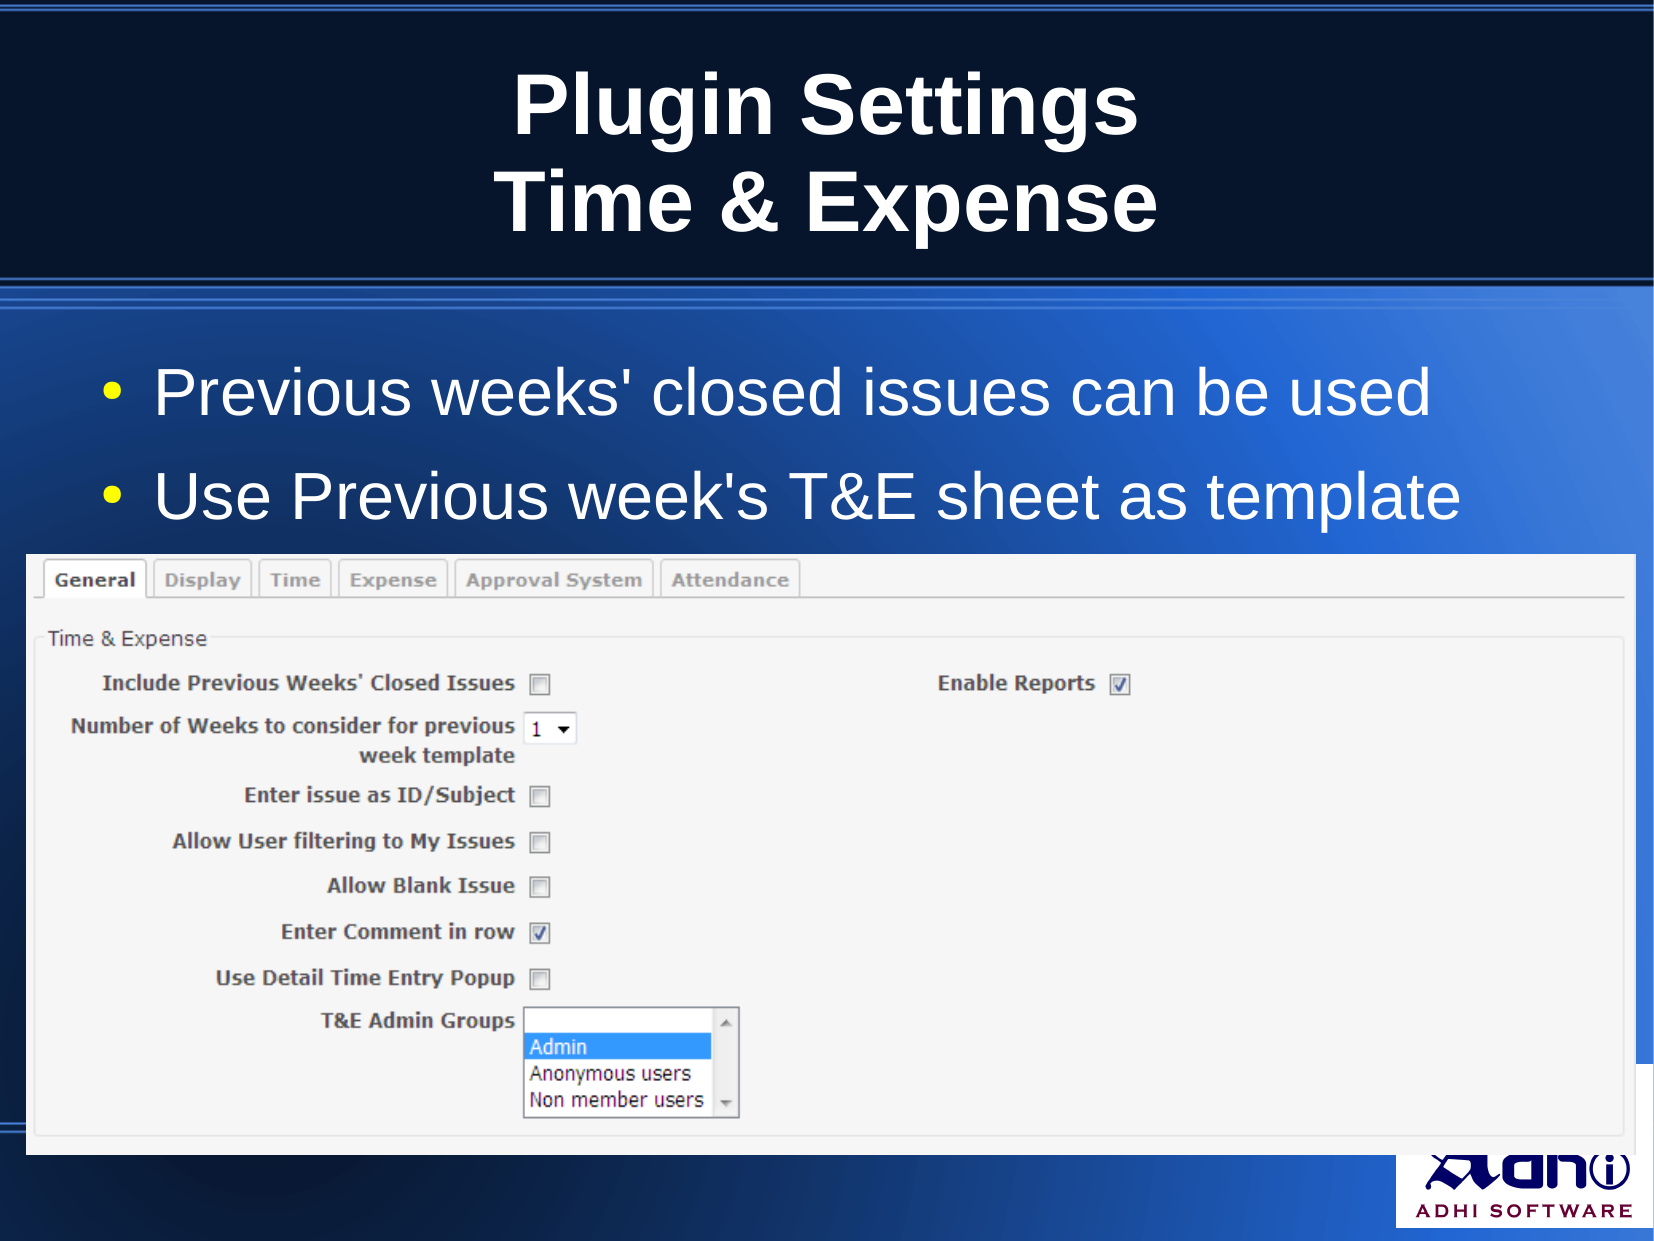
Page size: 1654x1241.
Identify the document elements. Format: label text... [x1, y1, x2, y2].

list Previous weeks' closed issues can be used Use Previous week's T&E sheet as template [82, 355, 1571, 554]
title Plugin Settings Time & Expense [82, 49, 1571, 257]
picture [0, 0, 1654, 1241]
